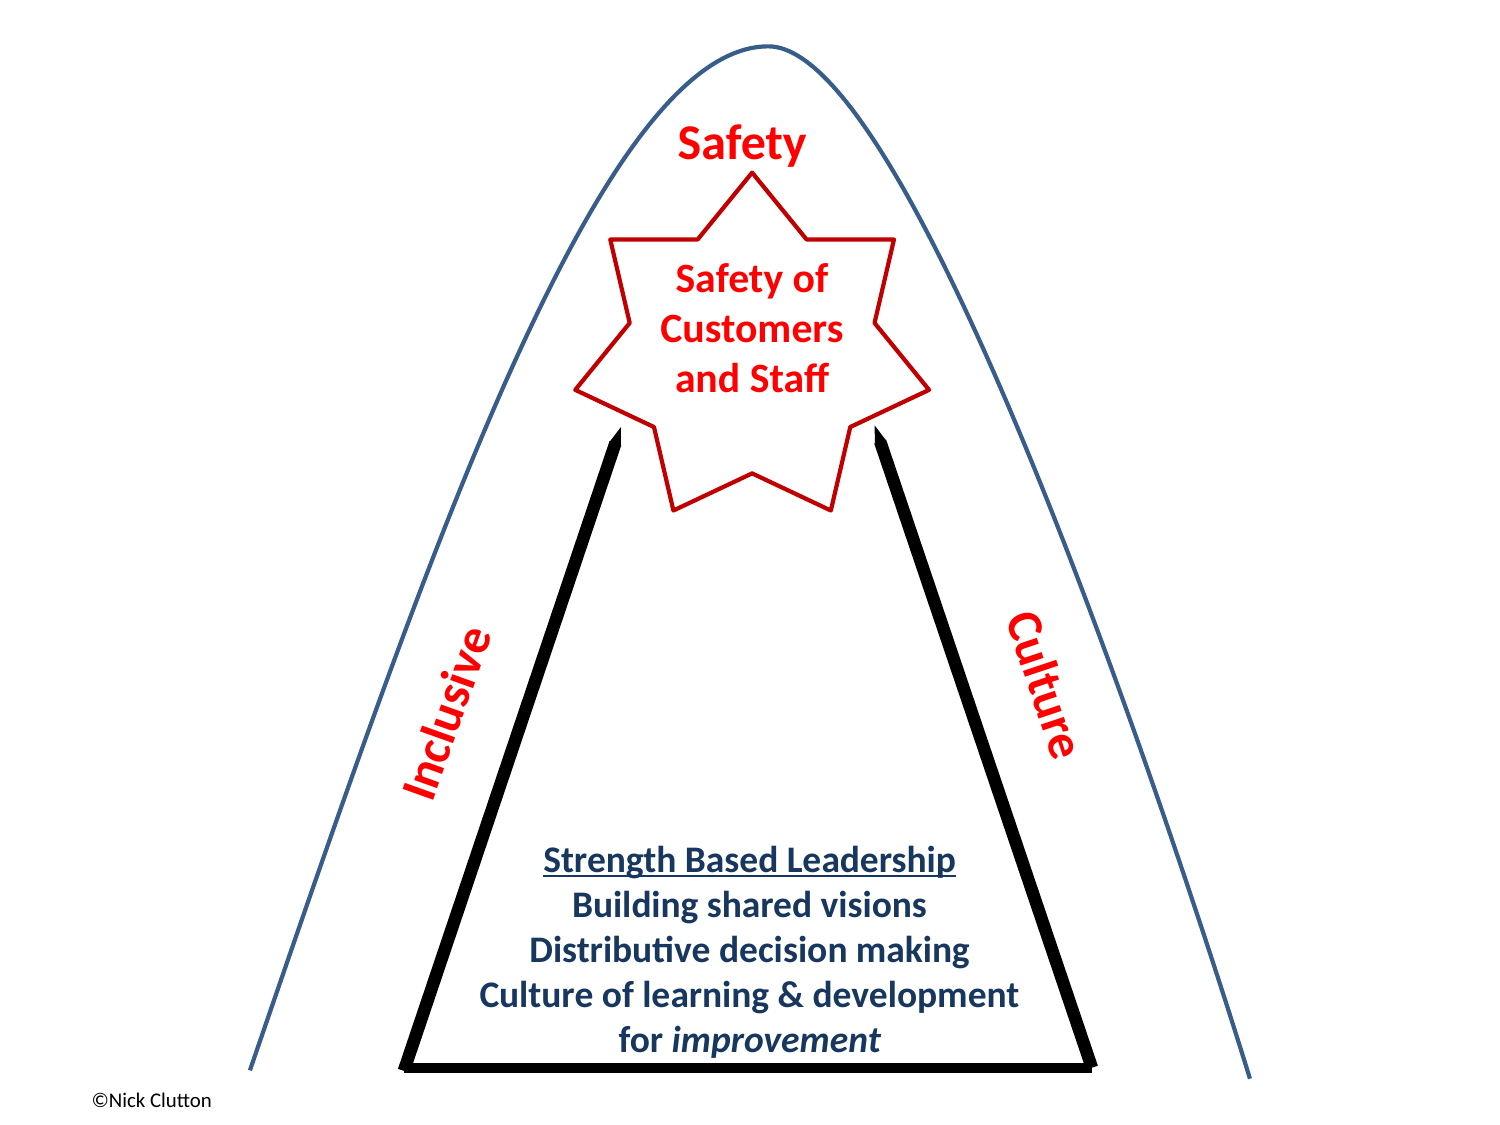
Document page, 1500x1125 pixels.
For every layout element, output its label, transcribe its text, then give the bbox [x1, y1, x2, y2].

text_box Culture [984, 586, 1114, 783]
text_box Strength Based Leadership Building shared visions Distributive decision making Culture of learning & development for improvement [463, 828, 1037, 1068]
text_box Safety [663, 102, 822, 177]
text_box Inclusive [373, 568, 526, 824]
text_box Safety of Customers and Staff [623, 243, 881, 408]
text_box ©Nick Clutton [76, 1078, 235, 1120]
